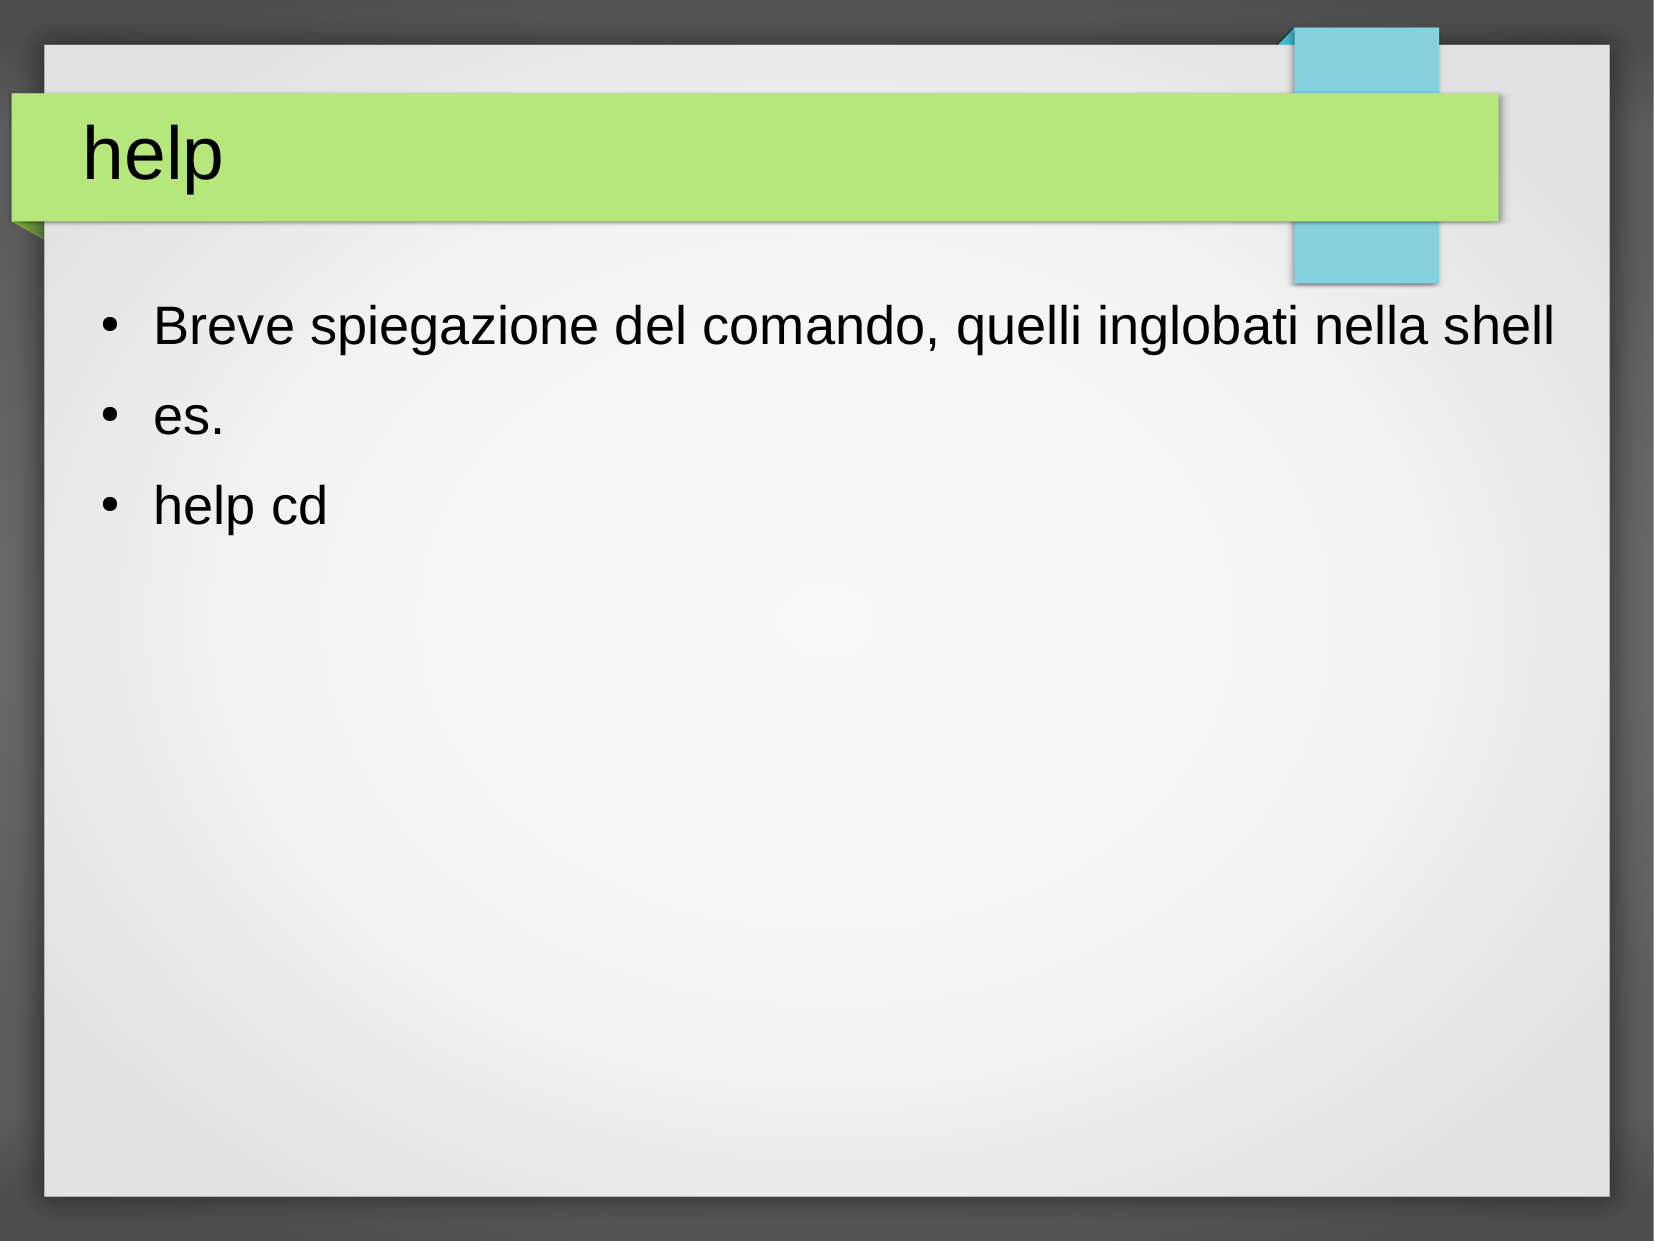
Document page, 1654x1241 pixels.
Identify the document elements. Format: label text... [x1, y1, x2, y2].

title help [82, 94, 1264, 213]
list Breve spiegazione del comando, quelli inglobati nella shell es. help cd [82, 295, 1571, 1015]
picture [0, 0, 1654, 1241]
